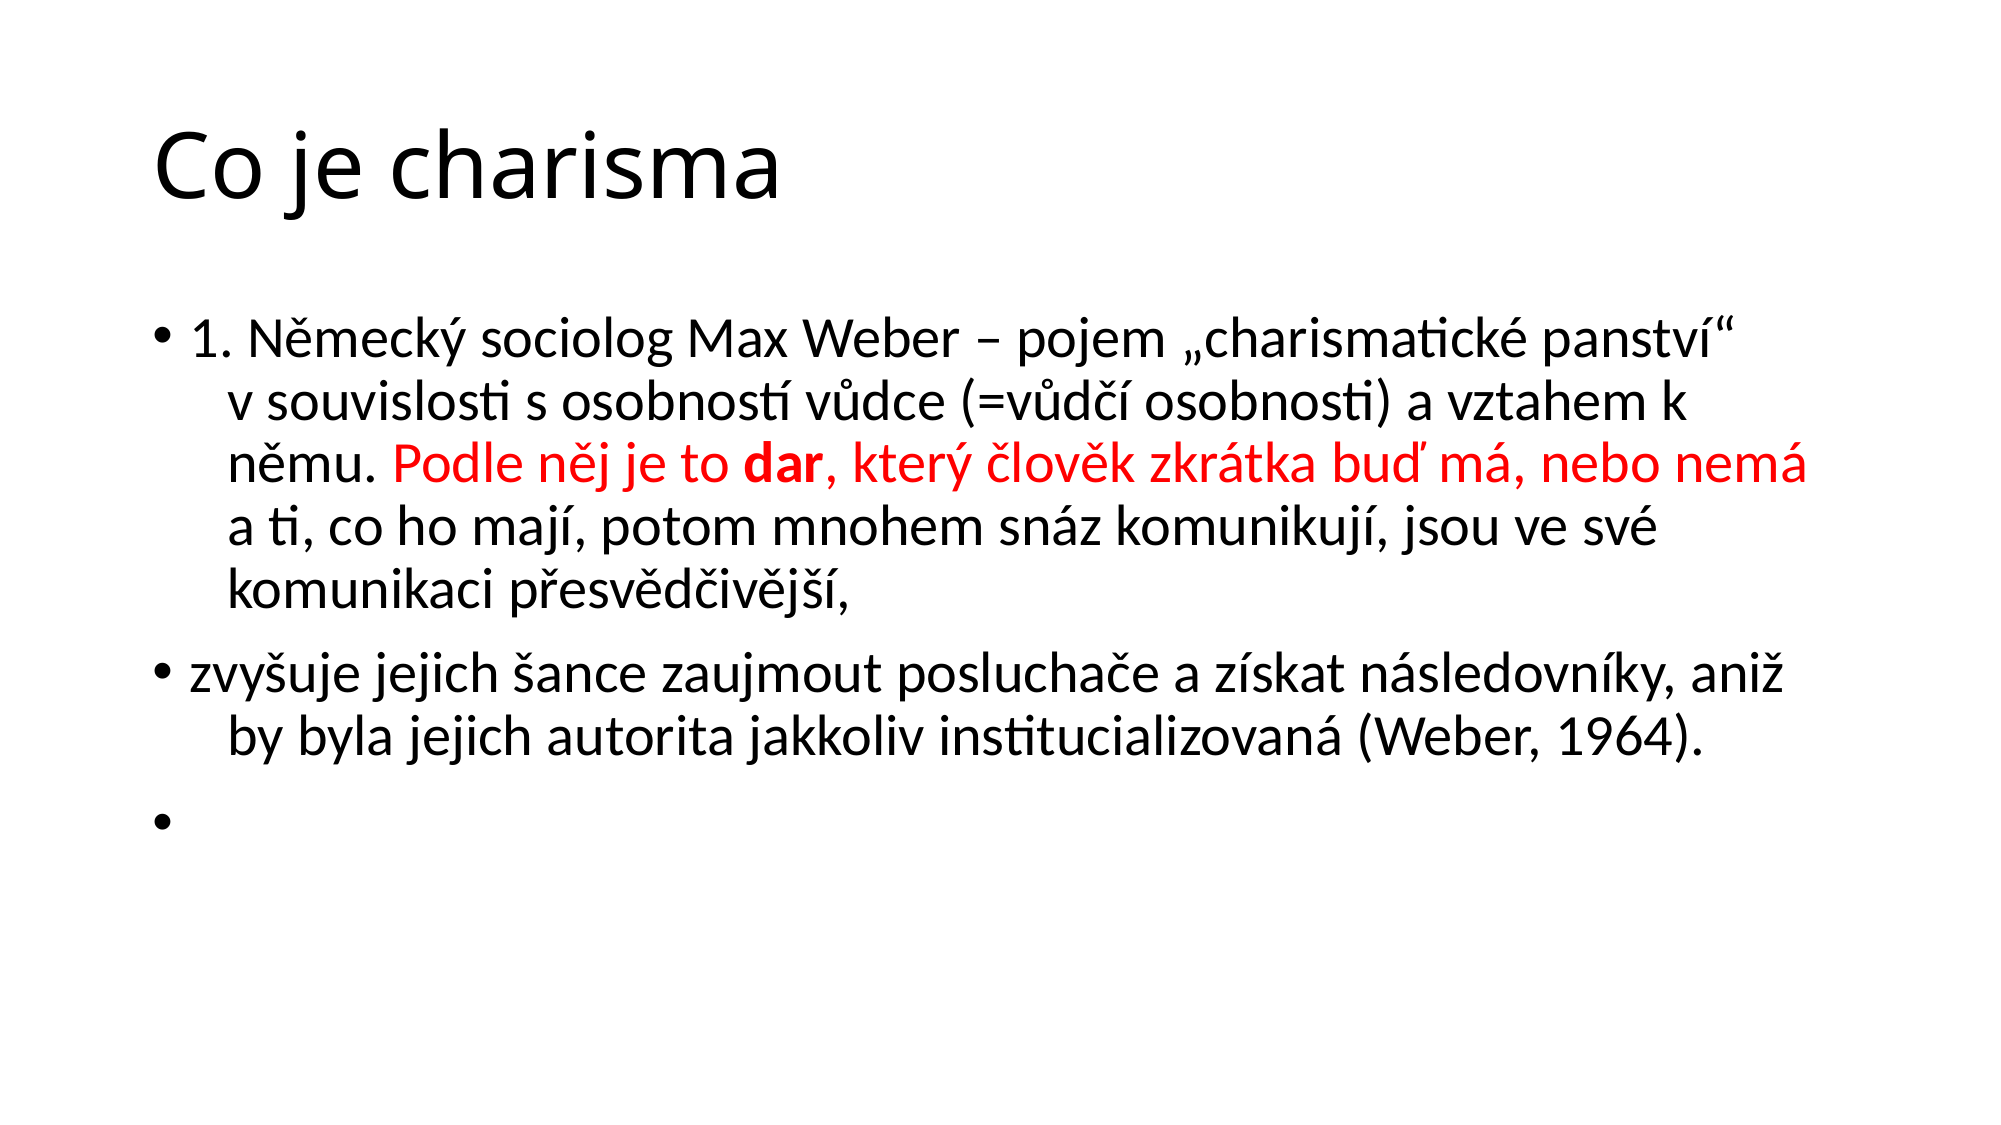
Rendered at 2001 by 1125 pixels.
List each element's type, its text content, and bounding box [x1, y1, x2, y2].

list 1. Německý sociolog Max Weber – pojem „charismatické panství“ v souvislosti s osobností vůdce (=vůdčí osobnosti) a vztahem k němu. Podle něj je to dar, který člověk zkrátka buď má, nebo nemá a ti, co ho mají, potom mnohem snáz komunikují, jsou ve své komunikaci přesvědčivější, zvyšuje jejich šance zaujmout posluchače a získat následovníky, aniž by byla jejich autorita jakkoliv institucializovaná (Weber, 1964). [137, 299, 1863, 1014]
title Co je charisma [137, 59, 1863, 278]
